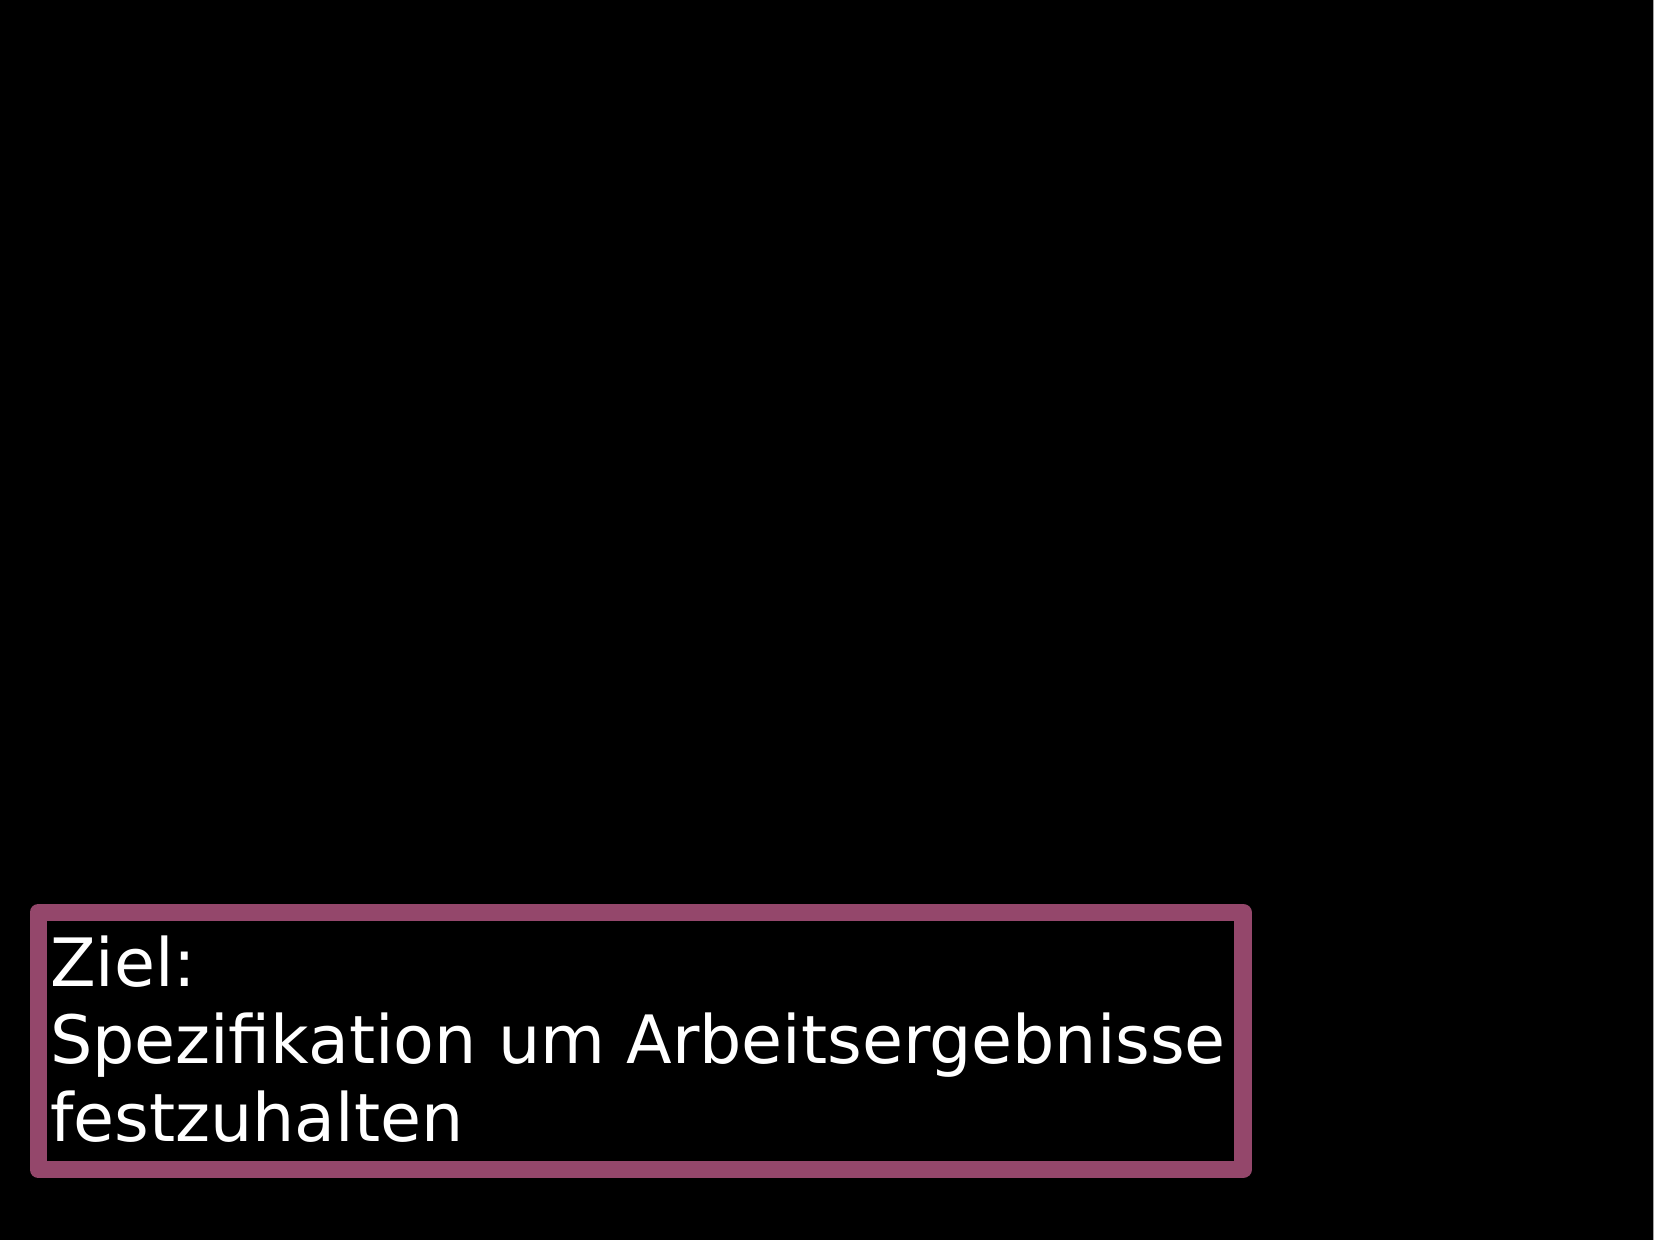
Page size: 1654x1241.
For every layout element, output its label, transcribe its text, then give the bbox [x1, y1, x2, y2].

text_box Ziel: Spezifikation um Arbeitsergebnisse festzuhalten [38, 912, 1244, 1170]
